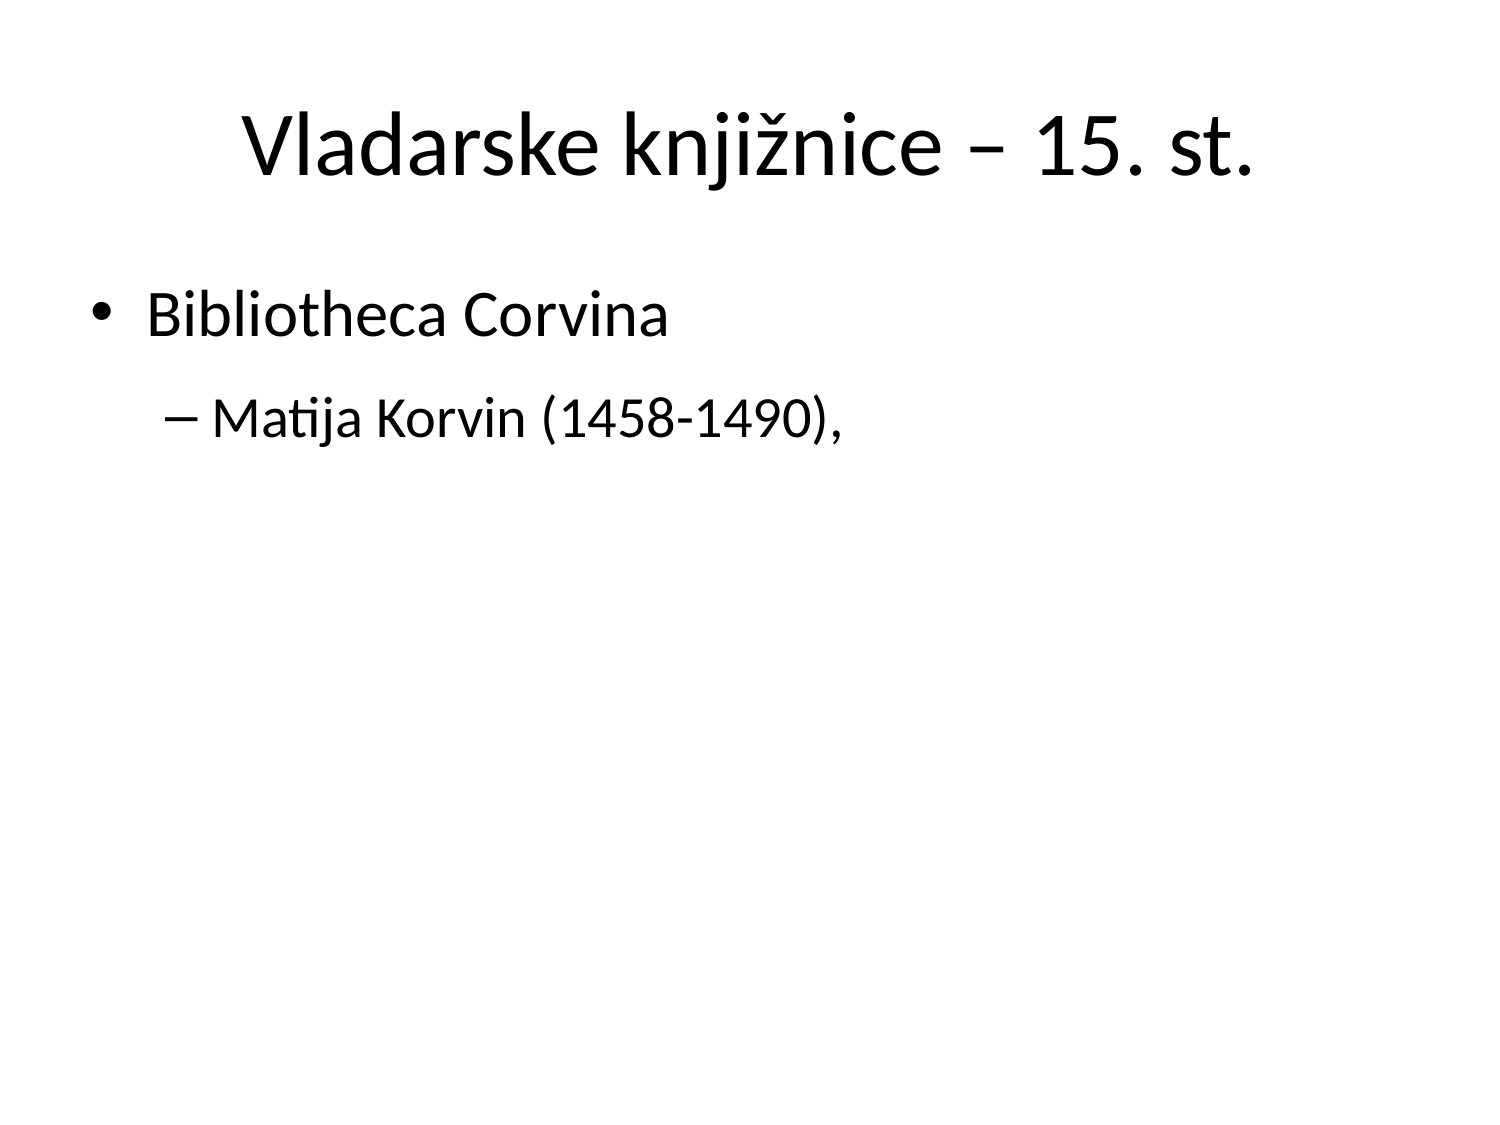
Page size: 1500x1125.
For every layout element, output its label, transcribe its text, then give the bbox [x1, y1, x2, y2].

list Bibliotheca Corvina Matija Korvin (1458-1490), [75, 262, 1425, 1005]
title Vladarske knjižnice – 15. st. [75, 45, 1425, 233]
